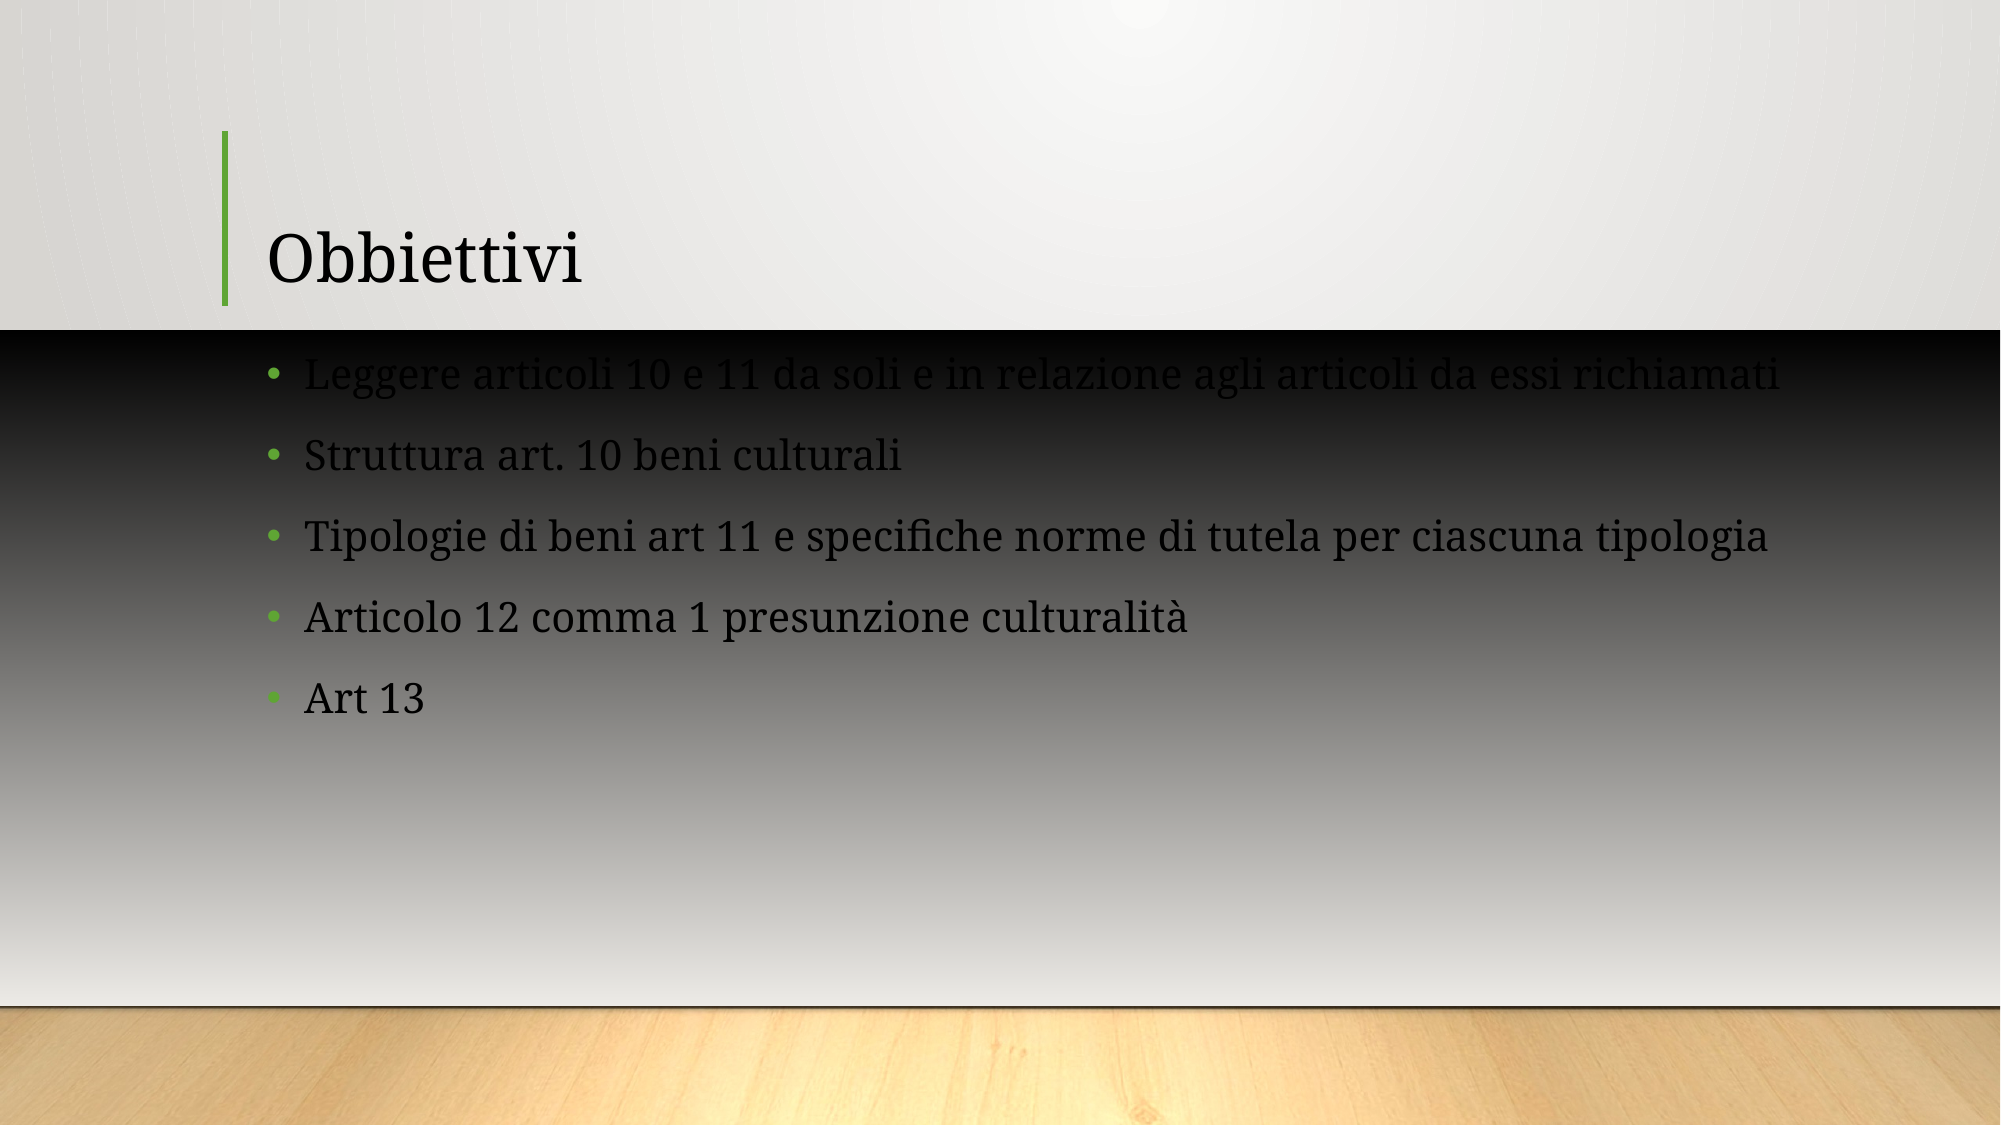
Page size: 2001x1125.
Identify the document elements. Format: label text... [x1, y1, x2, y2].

title Obbiettivi [251, 131, 1814, 305]
list Leggere articoli 10 e 11 da soli e in relazione agli articoli da essi richiamati Struttura art. 10 beni culturali Tipologie di beni art 11 e specifiche norme di tutela per ciascuna tipologia Articolo 12 comma 1 presunzione culturalità Art 13 [251, 330, 1814, 897]
